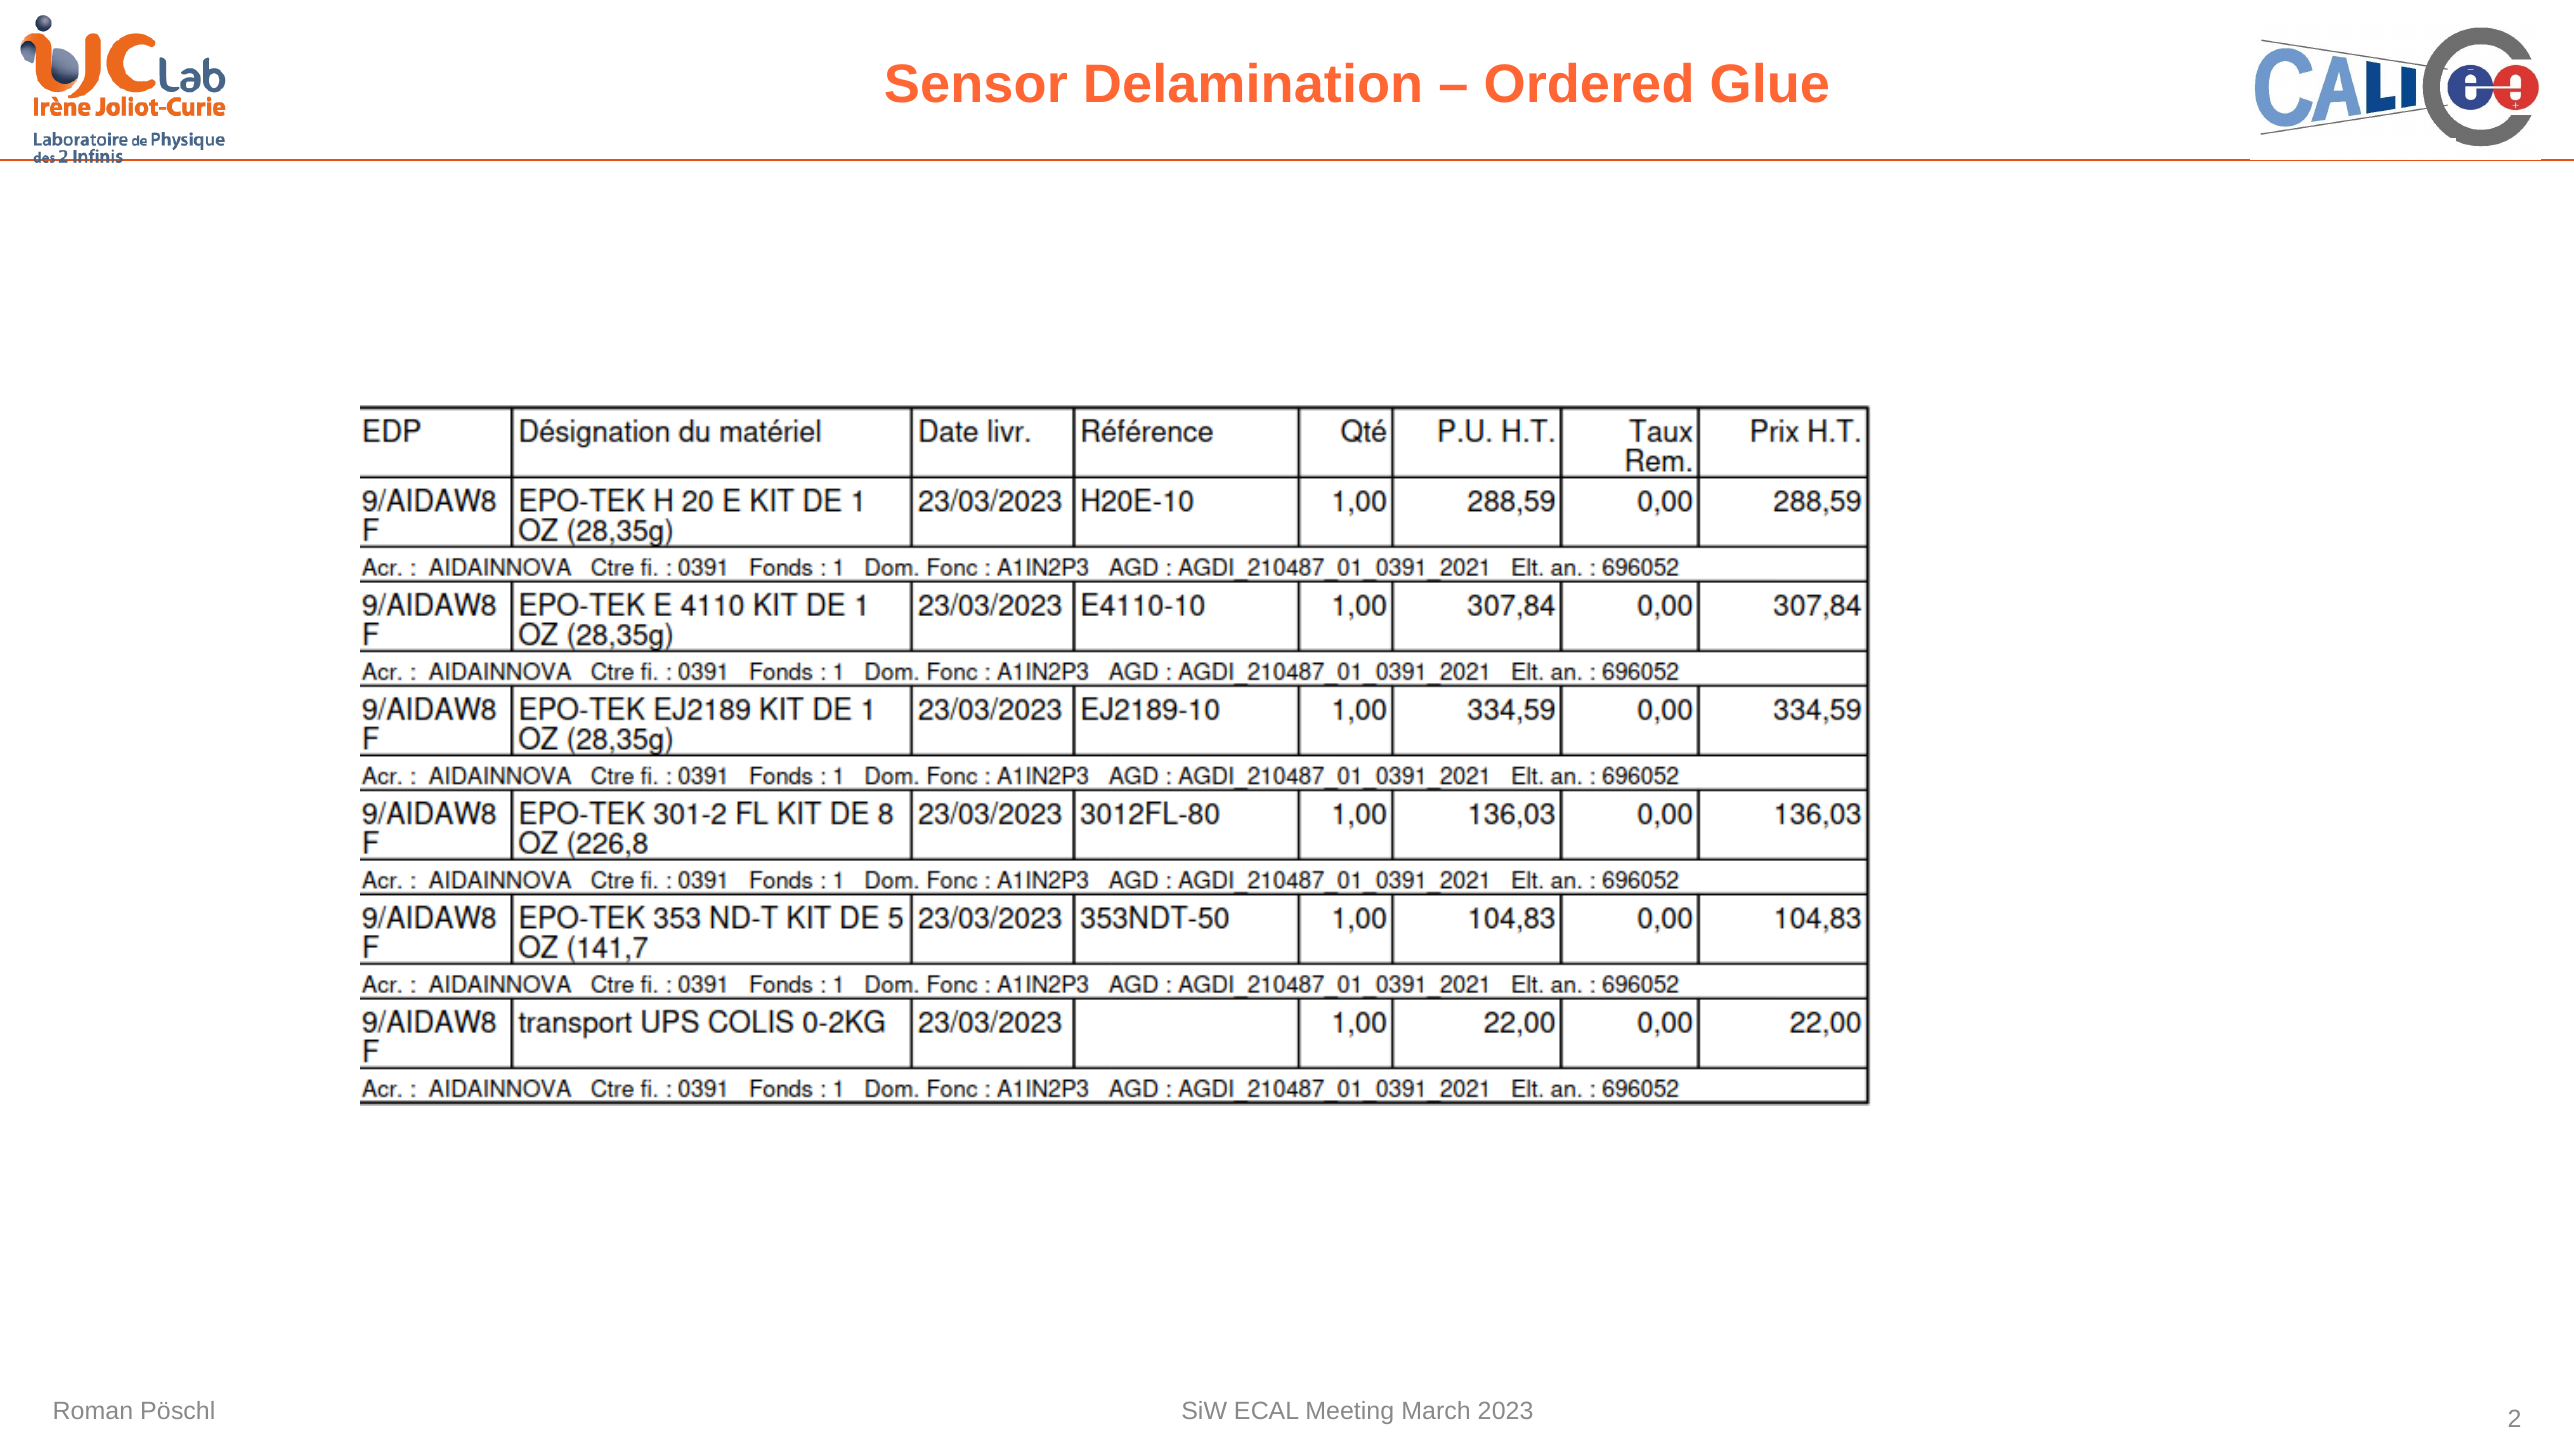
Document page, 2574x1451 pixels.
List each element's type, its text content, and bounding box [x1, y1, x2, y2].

title Sensor Delamination – Ordered Glue [199, 34, 2517, 132]
picture [4, 0, 241, 178]
picture [360, 404, 1872, 1106]
picture [2250, 22, 2541, 160]
